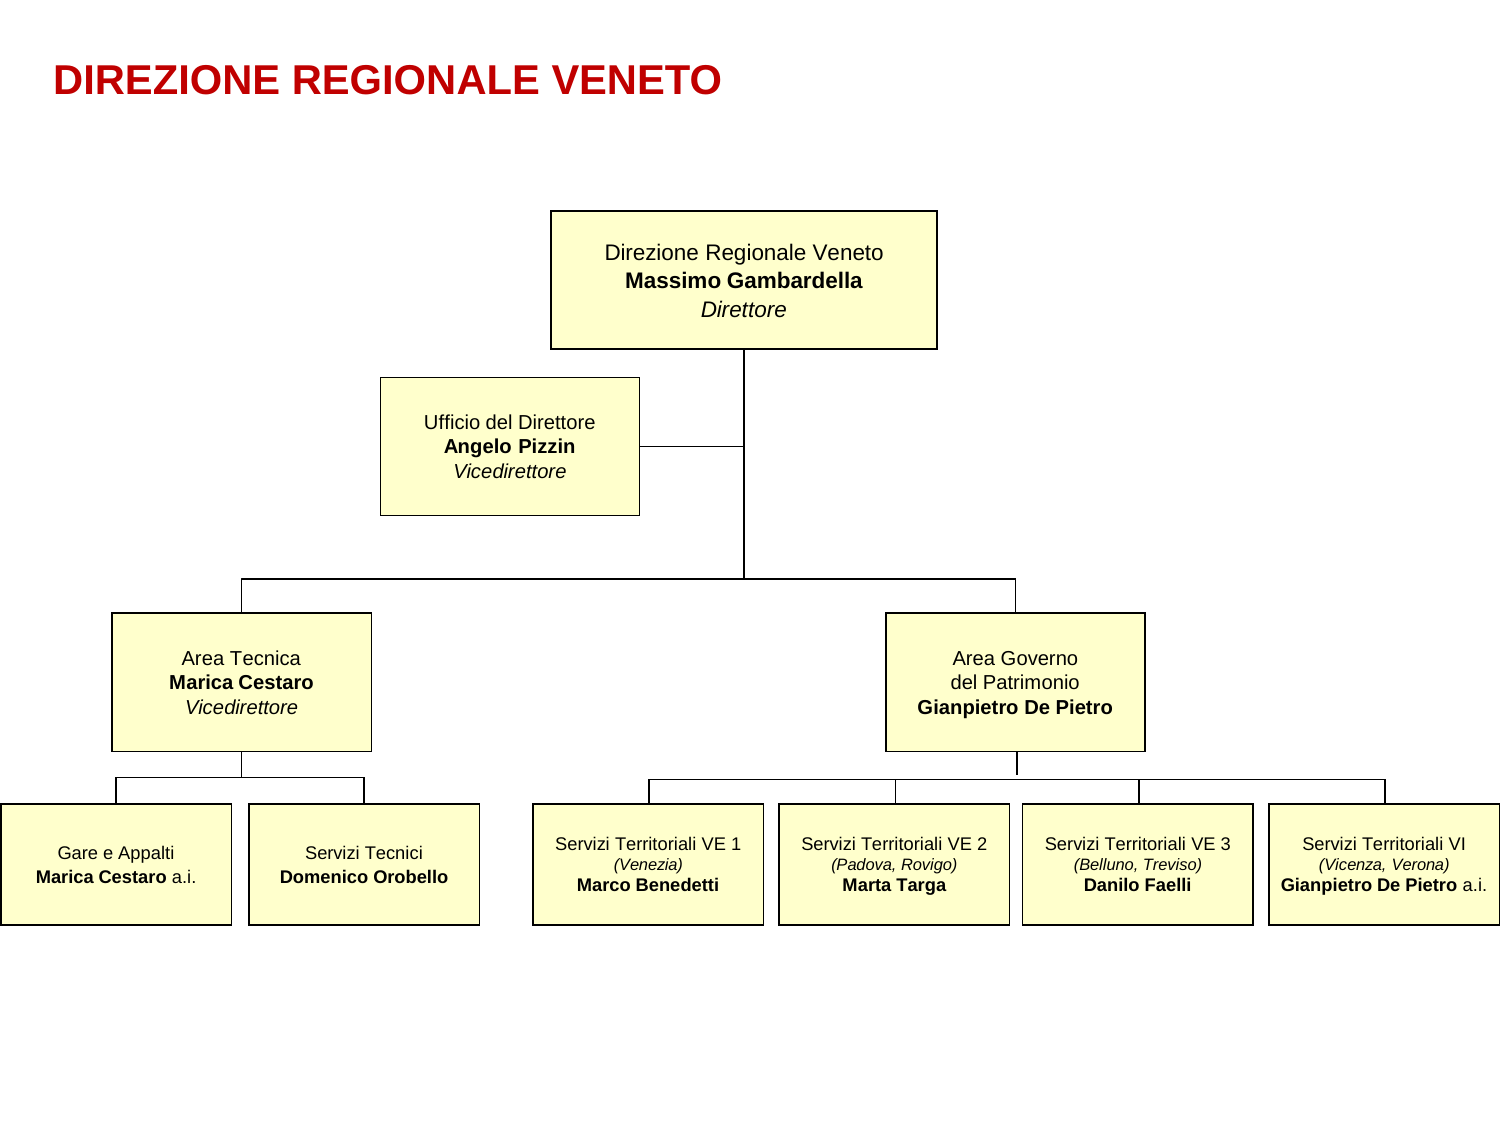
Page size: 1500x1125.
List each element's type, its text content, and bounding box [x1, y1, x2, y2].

picture [0, 210, 1500, 926]
text_box DIREZIONE REGIONALE VENETO [38, 45, 1500, 128]
